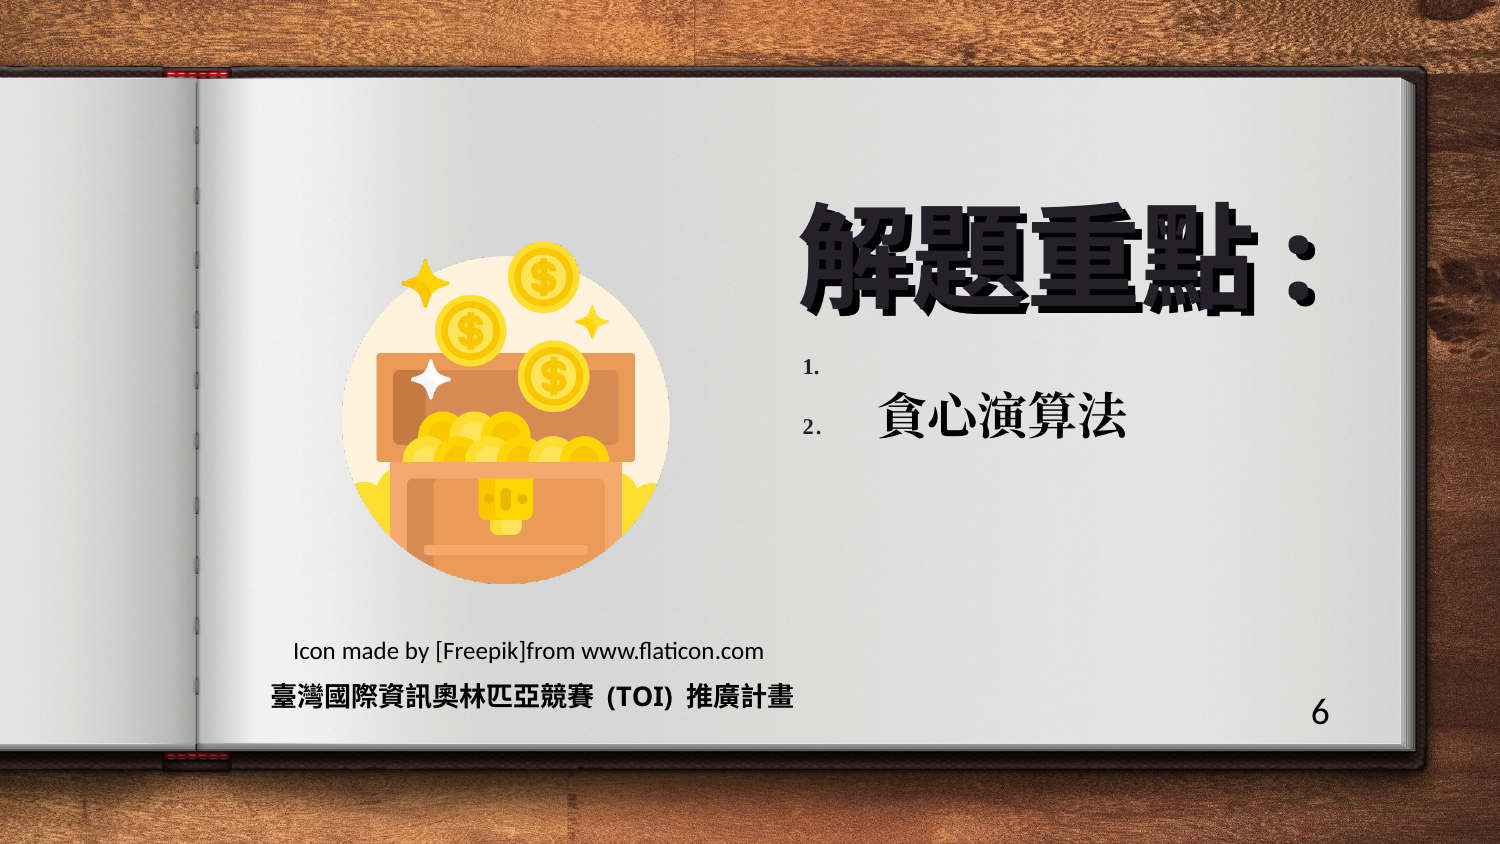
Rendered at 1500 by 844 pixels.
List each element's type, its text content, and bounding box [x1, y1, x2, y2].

text_box [1295, 672, 1386, 737]
subtitle 貪心演算法 [787, 309, 1361, 584]
picture [334, 241, 677, 584]
title 解題重點: [782, 146, 1313, 338]
text_box Icon made by [Freepik]from www.flaticon.com [278, 627, 867, 672]
